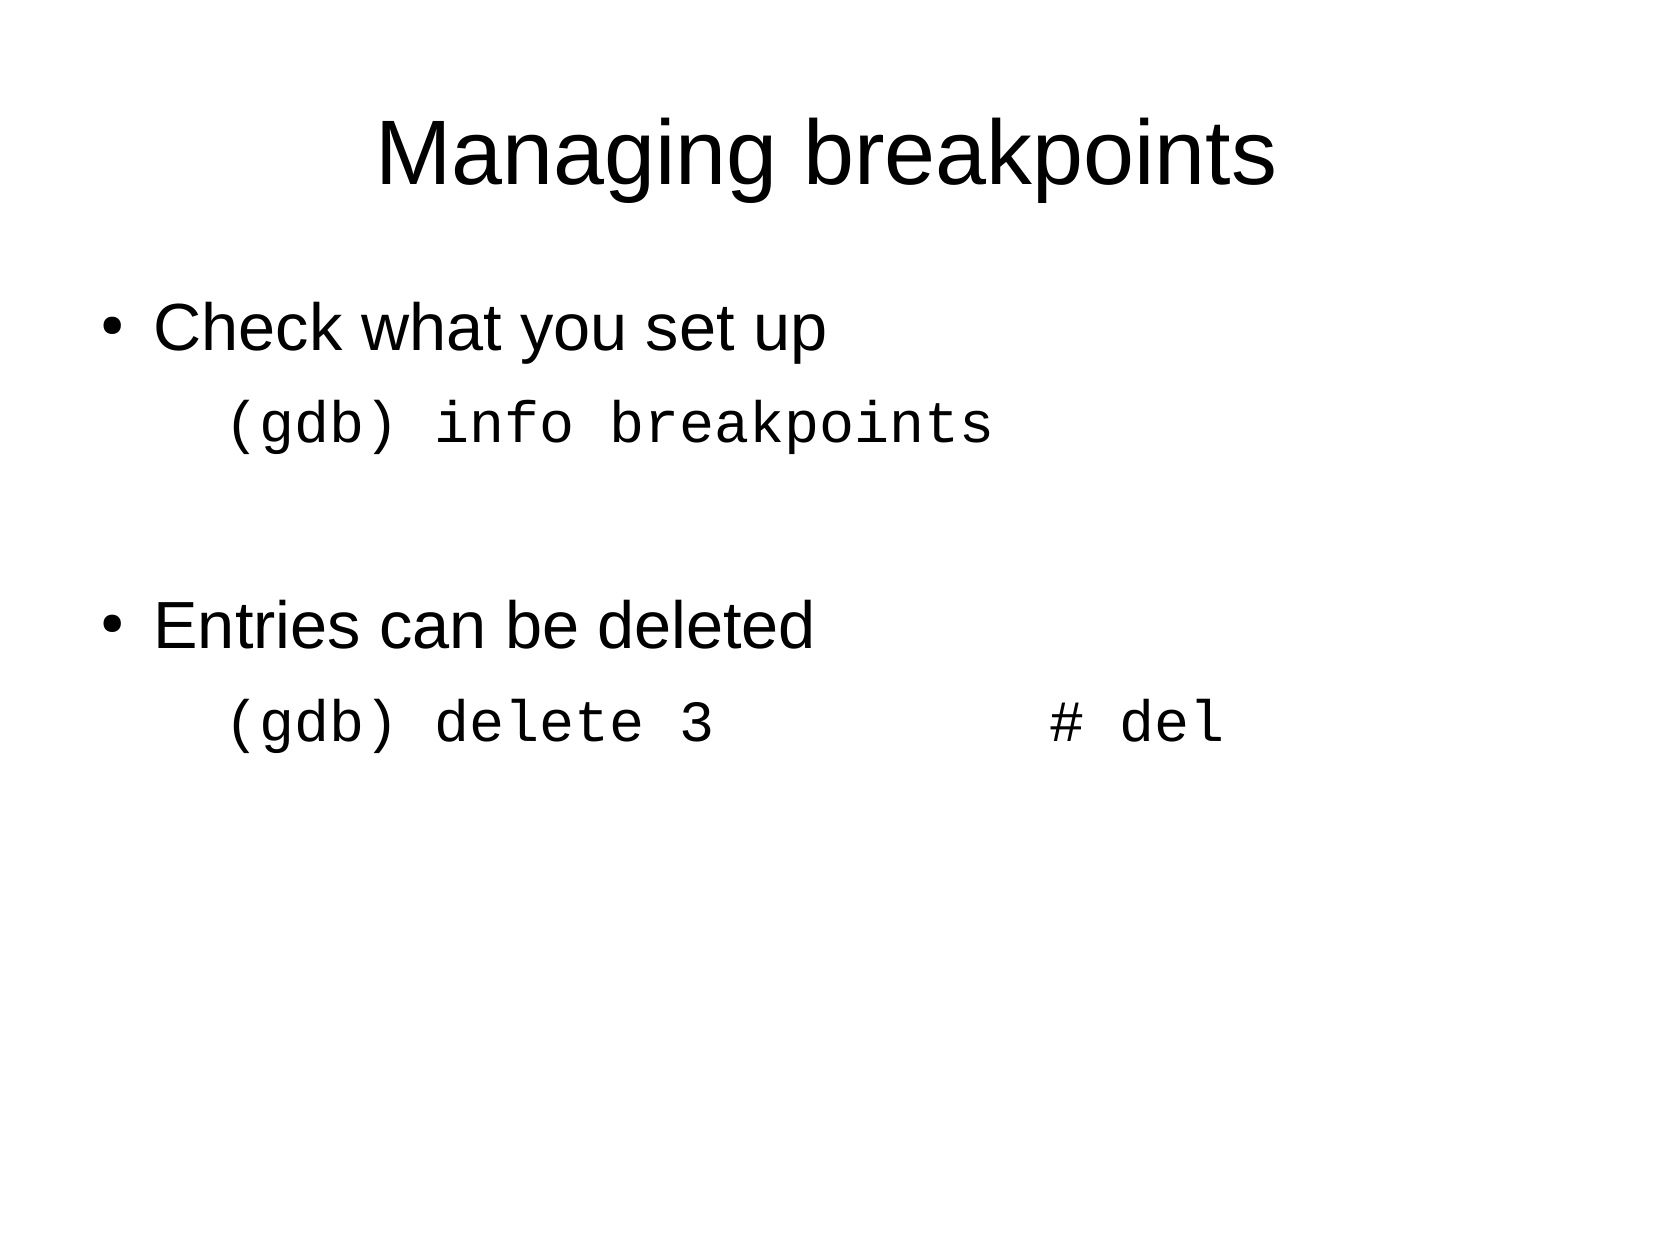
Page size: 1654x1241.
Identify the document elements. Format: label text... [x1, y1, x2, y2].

title Managing breakpoints [82, 49, 1571, 257]
list Check what you set up (gdb) info breakpoints Entries can be deleted (gdb) delete 3 # del [82, 290, 1571, 1109]
